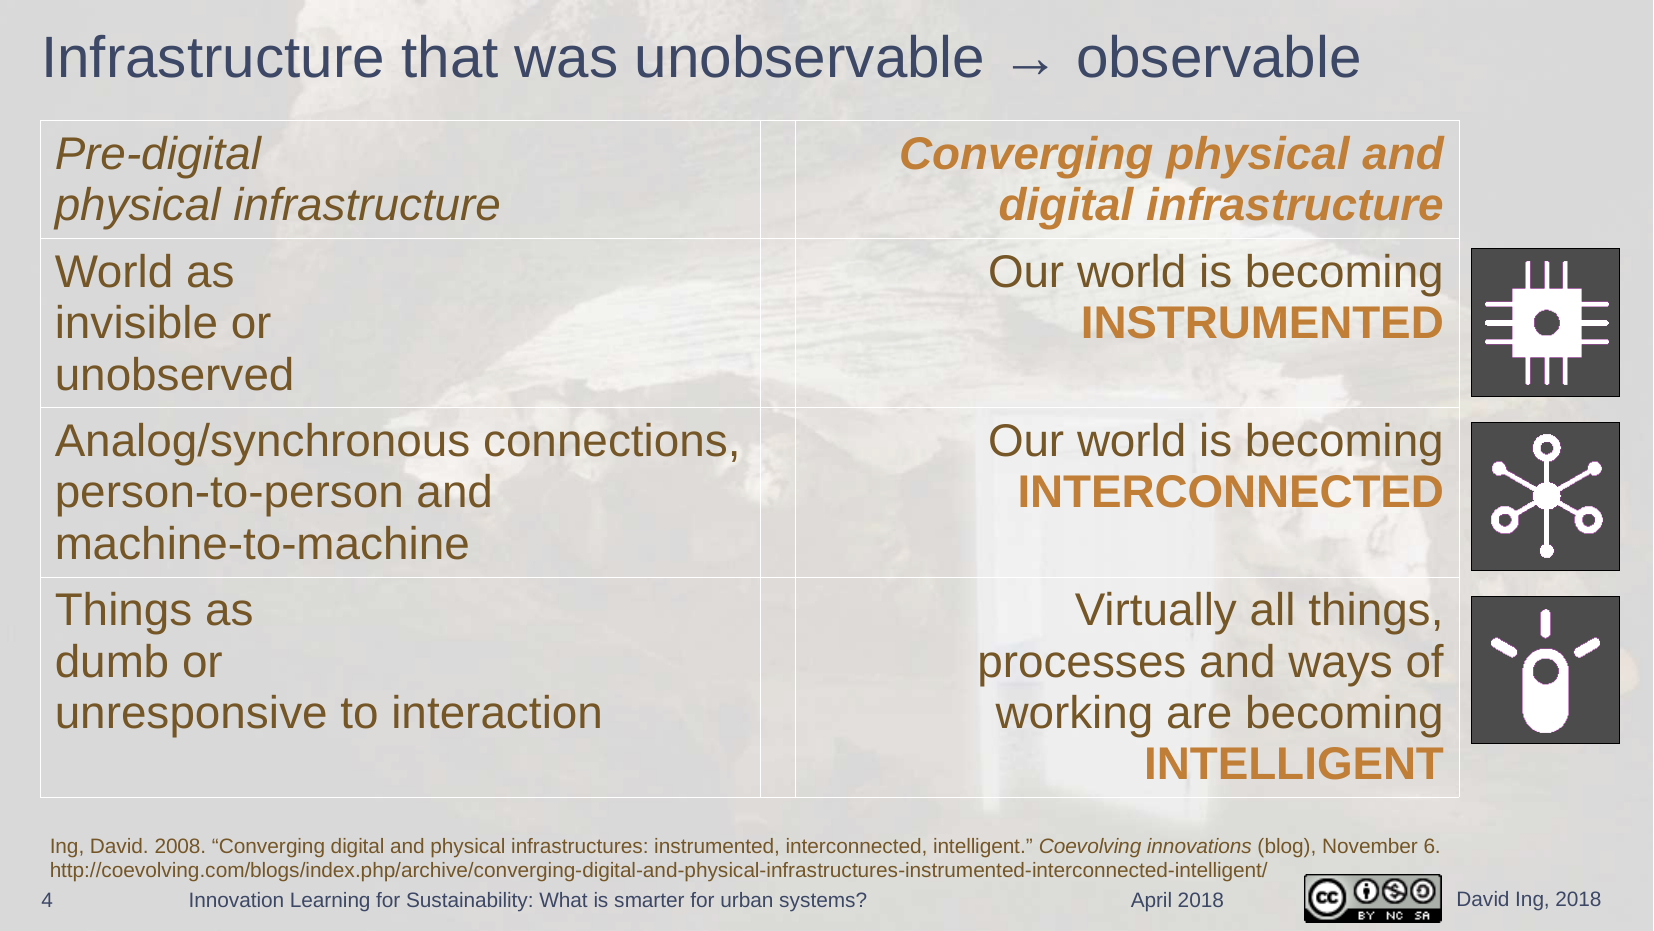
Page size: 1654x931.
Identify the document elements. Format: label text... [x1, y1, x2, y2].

picture [1482, 258, 1610, 387]
table_cell Analog/synchronous connections, person-to-person and machine-to-machine [41, 408, 760, 577]
table_cell Things as dumb or unresponsive to interaction [41, 578, 760, 797]
text_box Ing, David. 2008. “Converging digital and physical infrastructures: instrumented, interconnected, intelligent.” Coevolving innovations (blog), November 6. http://coevolving.com/blogs/index.php/archive/converging-digital-and-physical-infrastructures-instrumented-interconnected-intelligent/ [35, 827, 1614, 913]
table_cell World as invisible or unobserved [41, 239, 760, 407]
picture [1485, 431, 1606, 561]
table_cell [761, 408, 795, 577]
table_cell [761, 578, 795, 797]
table_cell Virtually all things, processes and ways of working are becoming INTELLIGENT [796, 578, 1459, 797]
picture [1488, 605, 1603, 735]
table_header Pre-digital physical infrastructure [41, 121, 760, 238]
title Infrastructure that was unobservable → observable [41, 30, 1613, 126]
table_cell Our world is becoming INTERCONNECTED [796, 408, 1459, 577]
text_box Value-elevating co-creation Providers and customer mutually experience, and then improve [0, 0, 1653, 931]
table_cell Our world is becoming INSTRUMENTED [796, 239, 1459, 407]
text_box [1471, 596, 1620, 744]
text_box [1471, 248, 1620, 397]
table_header Converging physical and digital infrastructure [796, 121, 1459, 238]
table_cell [761, 239, 795, 407]
text_box [1471, 422, 1620, 571]
picture [1304, 913, 1442, 923]
table_header [761, 121, 795, 238]
